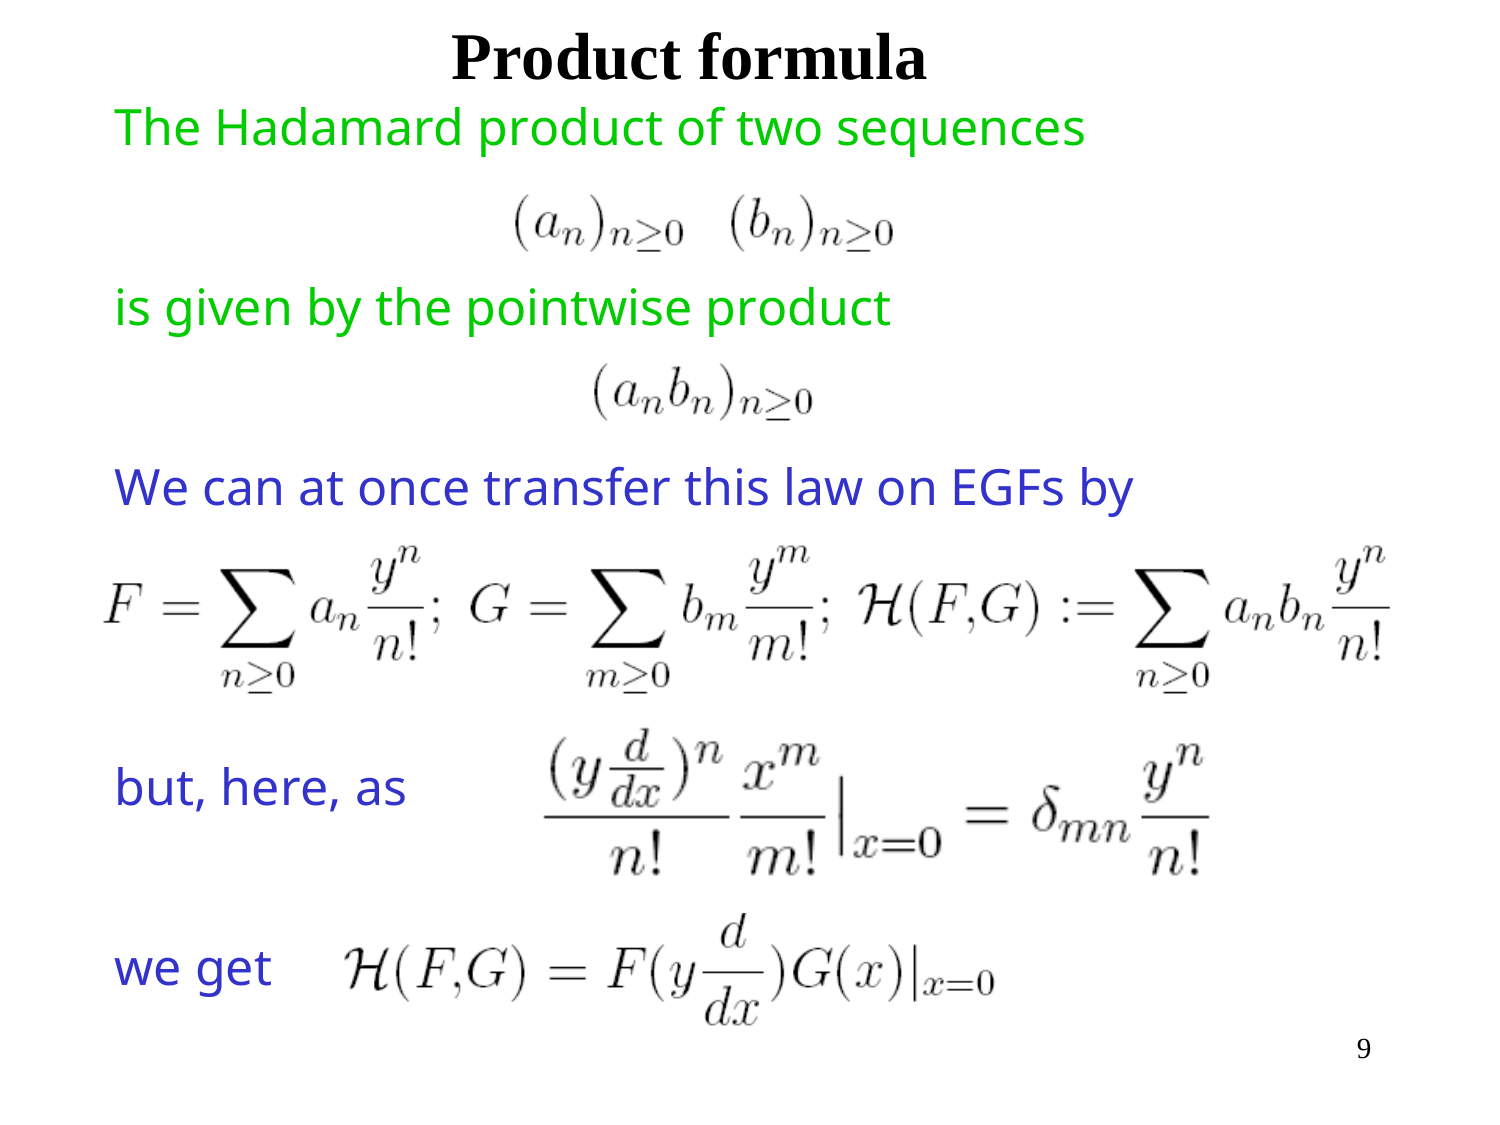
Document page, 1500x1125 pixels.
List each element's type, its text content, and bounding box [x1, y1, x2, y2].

picture [99, 538, 1401, 1032]
picture [582, 348, 826, 438]
text_box The Hadamard product of two sequences is given by the pointwise product We can at once transfer this law on EGFs by but, here, as we get [99, 700, 1401, 1123]
text_box Product formula [436, 4, 944, 101]
picture [500, 187, 907, 263]
text_box The Hadamard product of two sequences is given by the pointwise product We can at once transfer this law on EGFs by but, here, as we get [99, 87, 1401, 538]
